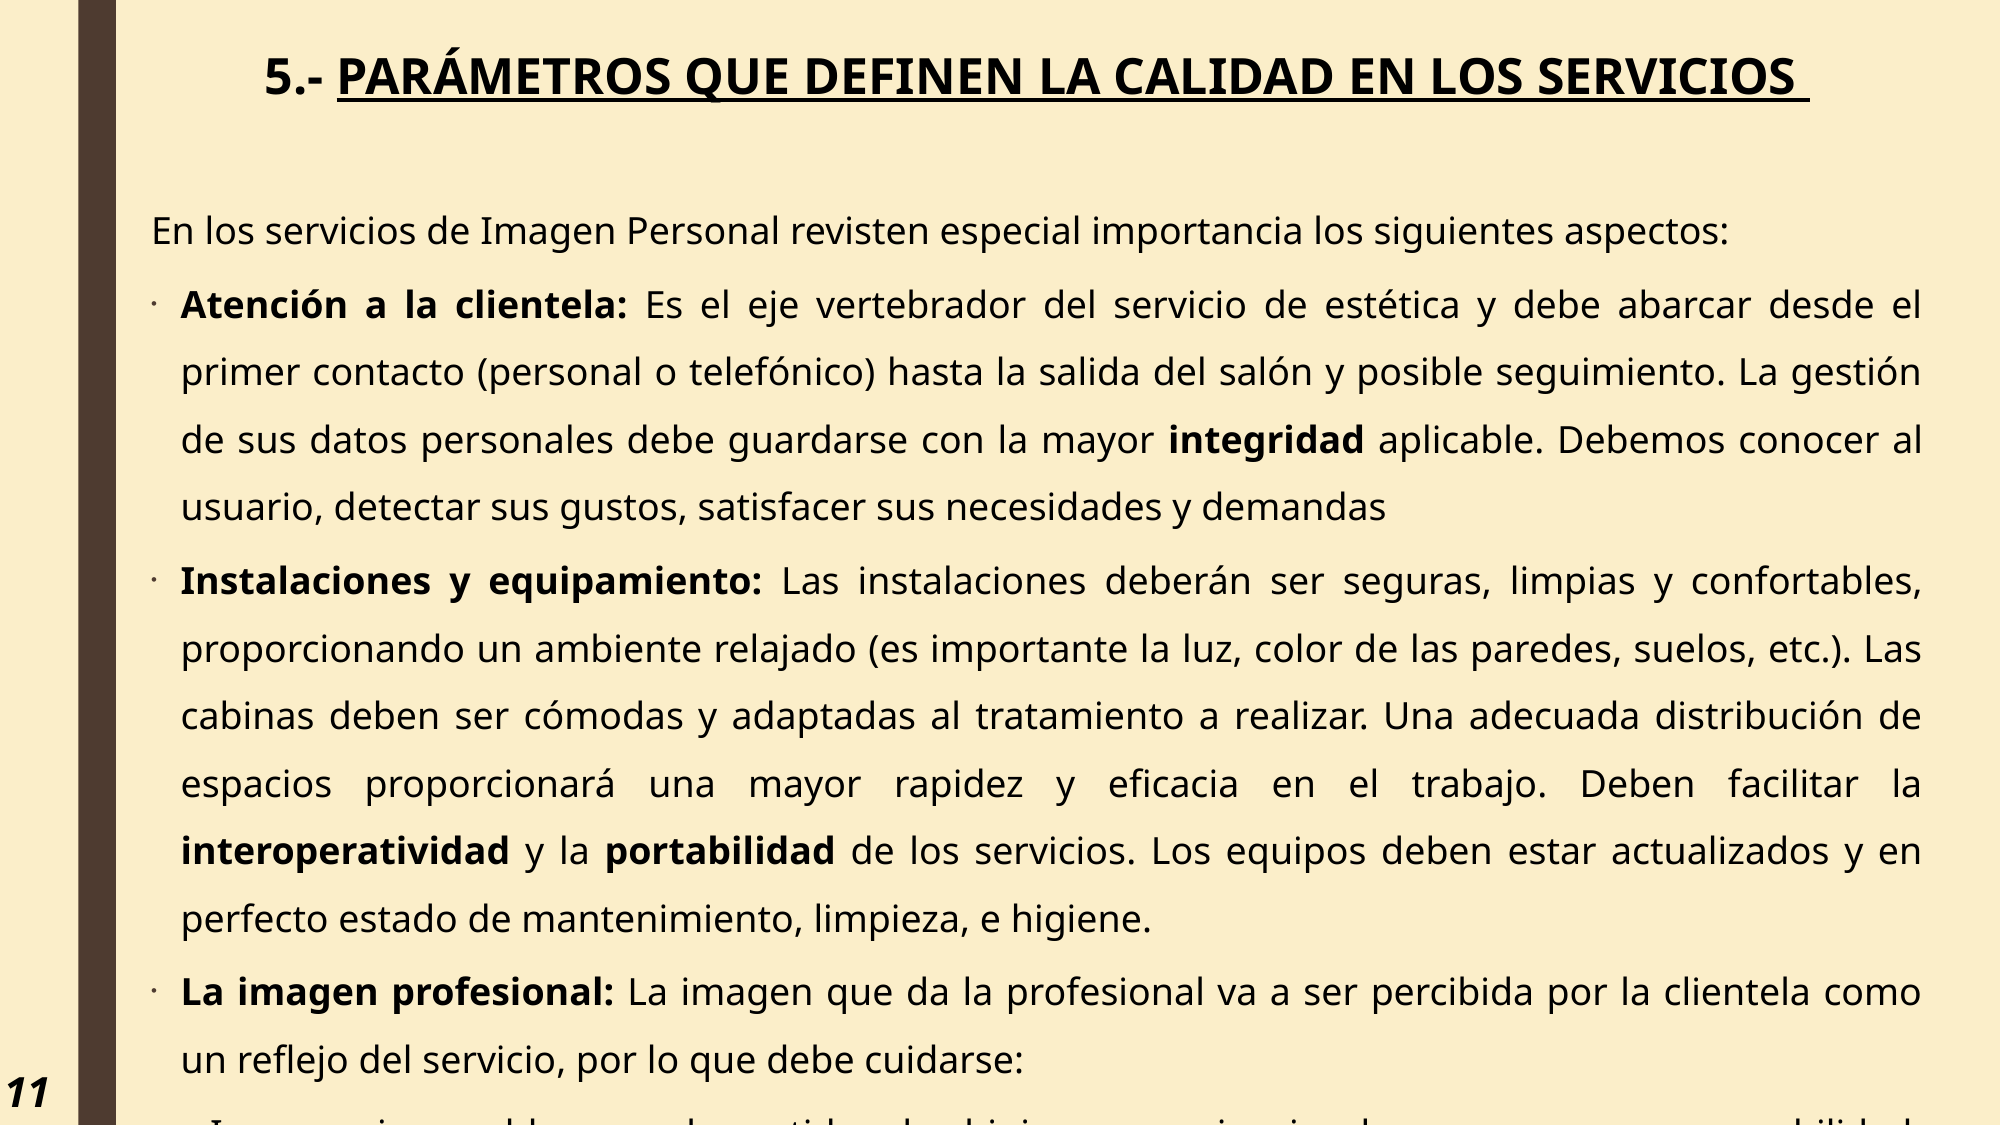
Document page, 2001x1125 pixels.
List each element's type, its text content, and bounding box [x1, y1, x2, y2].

slide_number 11 [0, 1058, 83, 1125]
text_box 5.- PARÁMETROS QUE DEFINEN LA CALIDAD EN LOS SERVICIOS En los servicios de Imagen Personal revisten especial importancia los siguientes aspectos: Atención a la clientela: Es el eje vertebrador del servicio de estética y debe abarcar desde el primer contacto (personal o telefónico) hasta la salida del salón y posible seguimiento. La gestión de sus datos personales debe guardarse con la mayor integridad aplicable. Debemos conocer al usuario, detectar sus gustos, satisfacer sus necesidades y demandas Instalaciones y equipamiento: Las instalaciones deberán ser seguras, limpias y confortables, proporcionando un ambiente relajado (es importante la luz, color de las paredes, suelos, etc.). Las cabinas deben ser cómodas y adaptadas al tratamiento a realizar. Una adecuada distribución de espacios proporcionará una mayor rapidez y eficacia en el trabajo. Deben facilitar la interoperatividad y la portabilidad de los servicios. Los equipos deben estar actualizados y en perfecto estado de mantenimiento, limpieza, e higiene. La imagen profesional: La imagen que da la profesional va a ser percibida por la clientela como un reflejo del servicio, por lo que debe cuidarse: Imagen impecable en el sentido de higiene, apariencia, buenas maneras, amabilidad, eficiencia, ... No mostrar malos modos ni desavenencias (en el salón todo debe transmitir que se funciona perfectamente) No habrá discusiones delante de la clientela y mucho menos ser ésta objeto de las mismas. No hacer comentarios negativos ni de clientes ni de compañeros de trabajo. Mantener la compostura (no fumar, no mostrar cansancio...) [136, 7, 1939, 1125]
